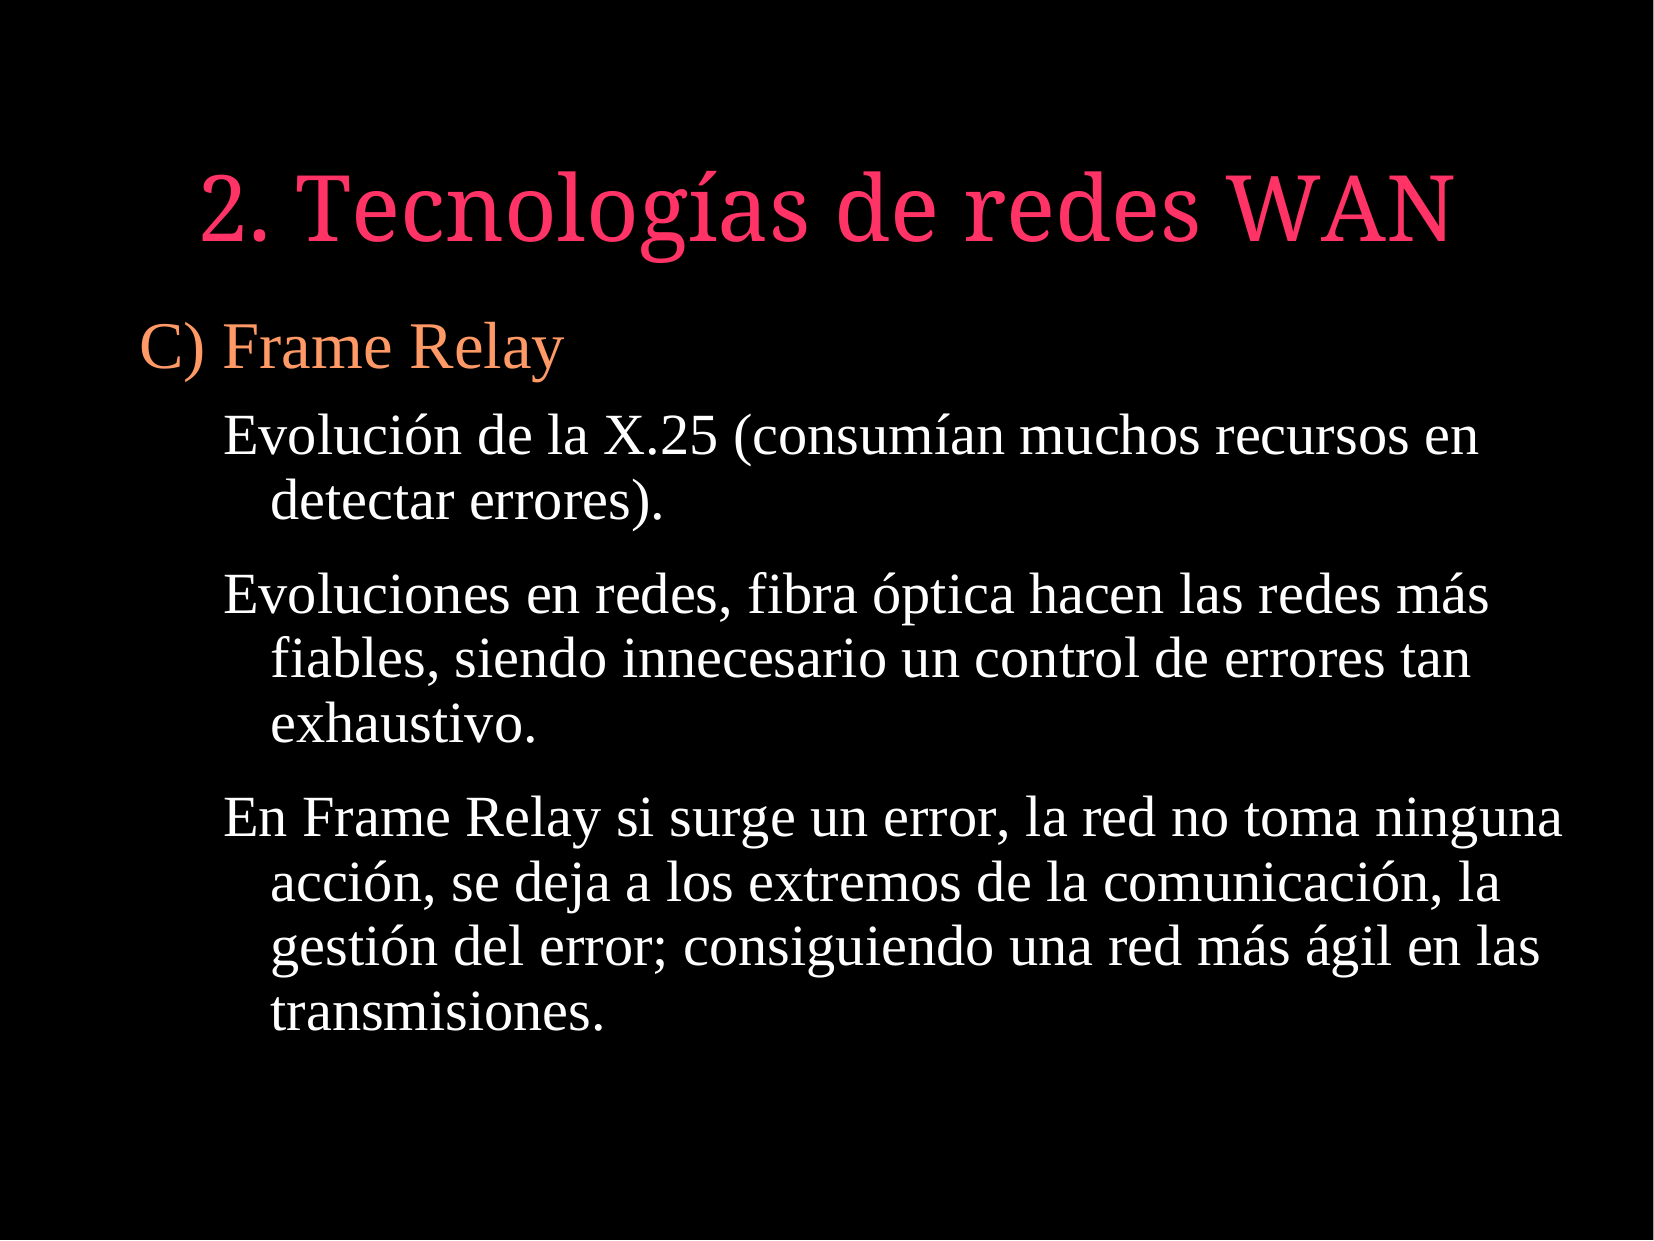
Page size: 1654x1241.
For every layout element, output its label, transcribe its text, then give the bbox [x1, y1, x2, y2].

list C) Frame Relay [121, 308, 1534, 1091]
title 2. Tecnologías de redes WAN [121, 102, 1534, 308]
text_box Evolución de la X.25 (consumían muchos recursos en detectar errores). Evoluciones en redes, fibra óptica hacen las redes más fiables, siendo innecesario un control de errores tan exhaustivo. En Frame Relay si surge un error, la red no toma ninguna acción, se deja a los extremos de la comunicación, la gestión del error; consiguiendo una red más ágil en las transmisiones. [128, 402, 1632, 1215]
